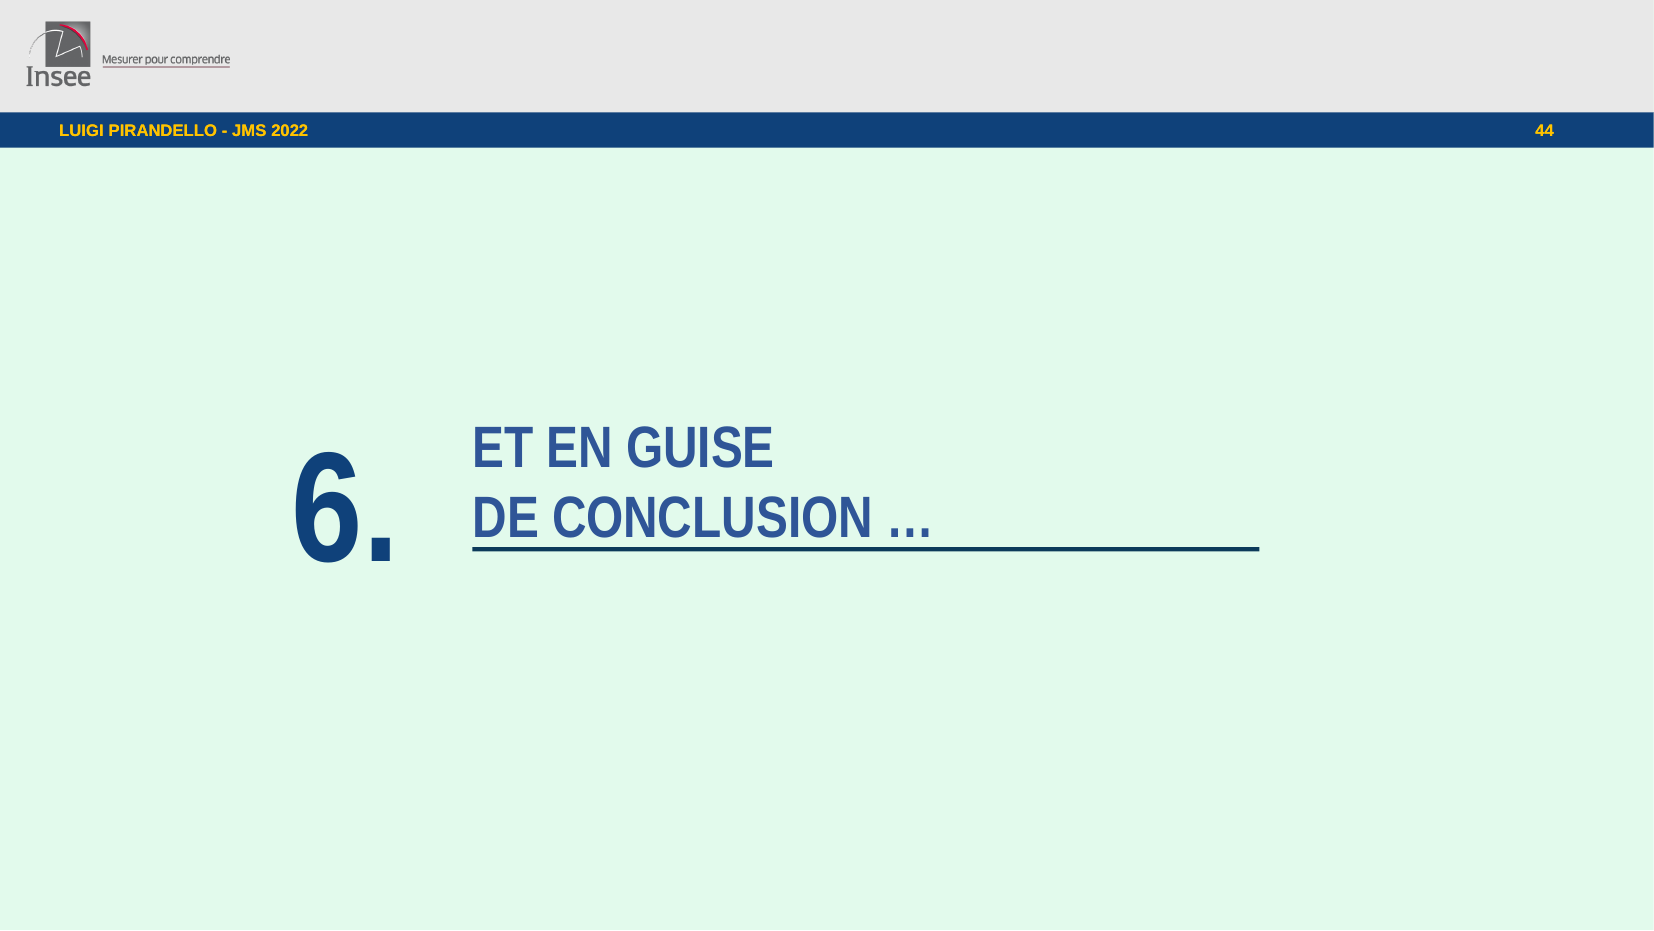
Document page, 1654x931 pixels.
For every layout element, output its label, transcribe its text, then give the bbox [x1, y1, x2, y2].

text_box 6. [230, 389, 461, 621]
title ET EN GUISE DE CONCLUSION … [472, 401, 1359, 550]
picture [23, 0, 230, 89]
text_box LUIGI PIRANDELLO - JMS 2022 [59, 112, 1535, 148]
text_box <numéro> [1535, 112, 1654, 148]
